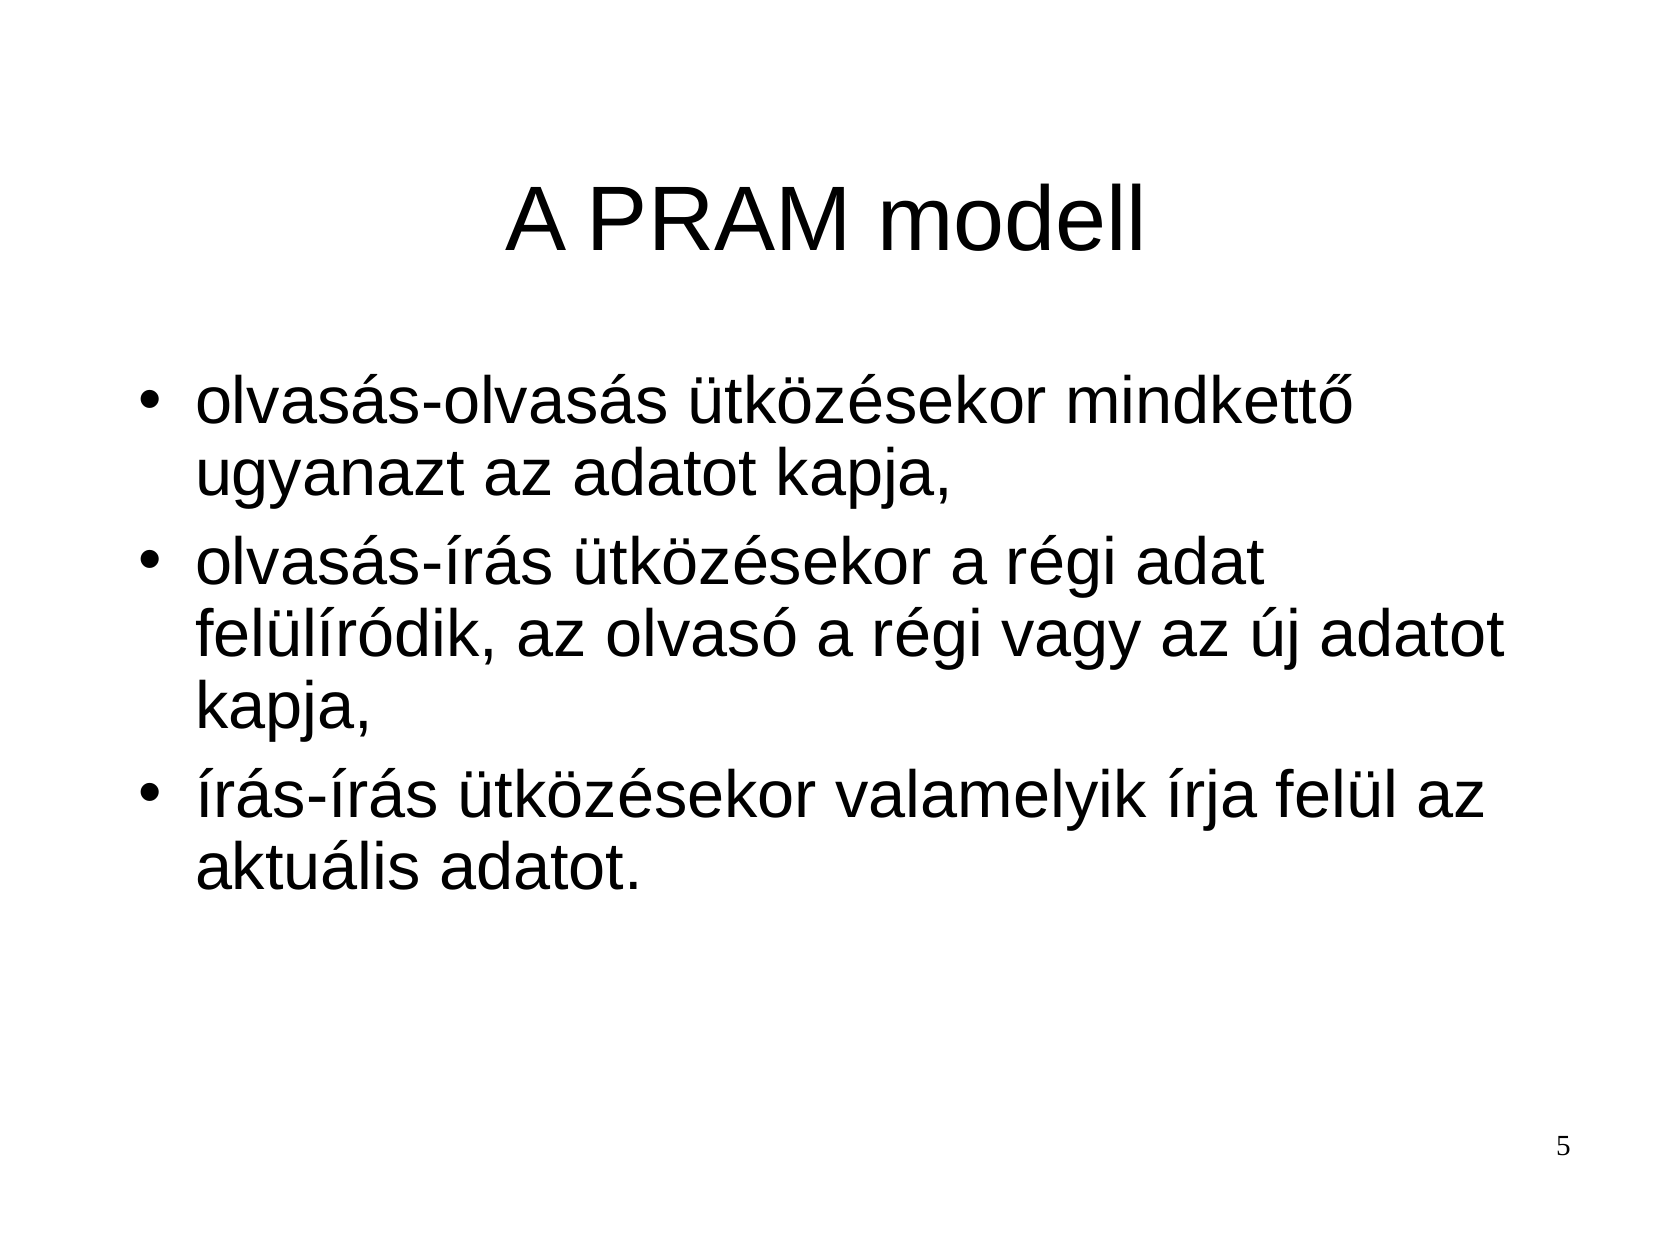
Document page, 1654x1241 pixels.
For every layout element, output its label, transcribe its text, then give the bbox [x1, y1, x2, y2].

list olvasás-olvasás ütközésekor mindkettő ugyanazt az adatot kapja, olvasás-írás ütközésekor a régi adat felülíródik, az olvasó a régi vagy az új adatot kapja, írás-írás ütközésekor valamelyik írja felül az aktuális adatot. [124, 358, 1530, 1103]
title A PRAM modell [124, 110, 1530, 317]
